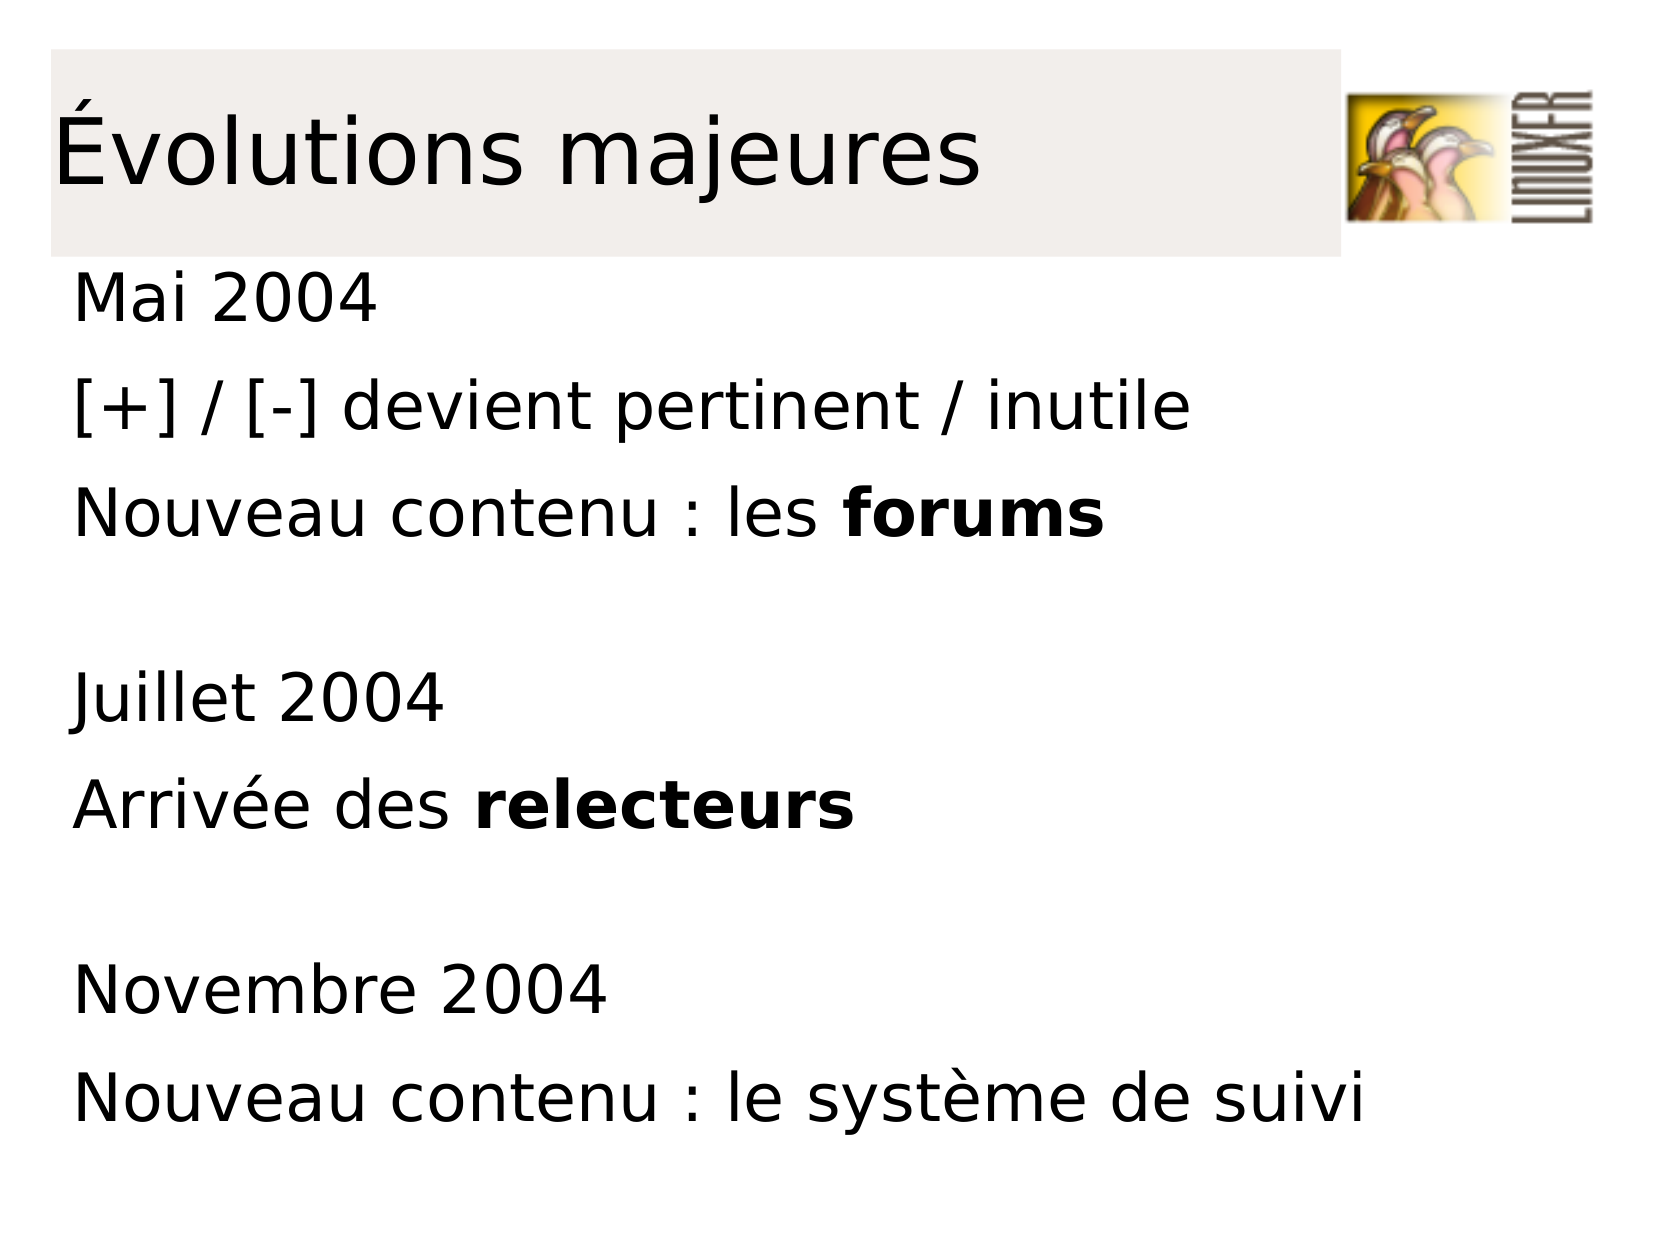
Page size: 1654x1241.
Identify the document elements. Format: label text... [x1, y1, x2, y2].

list Mai 2004 [+] / [-] devient pertinent / inutile Nouveau contenu : les forums Juillet 2004 Arrivée des relecteurs Novembre 2004 Nouveau contenu : le système de suivi [54, 259, 1628, 1138]
picture [1342, 88, 1601, 229]
title Évolutions majeures [51, 49, 1342, 257]
